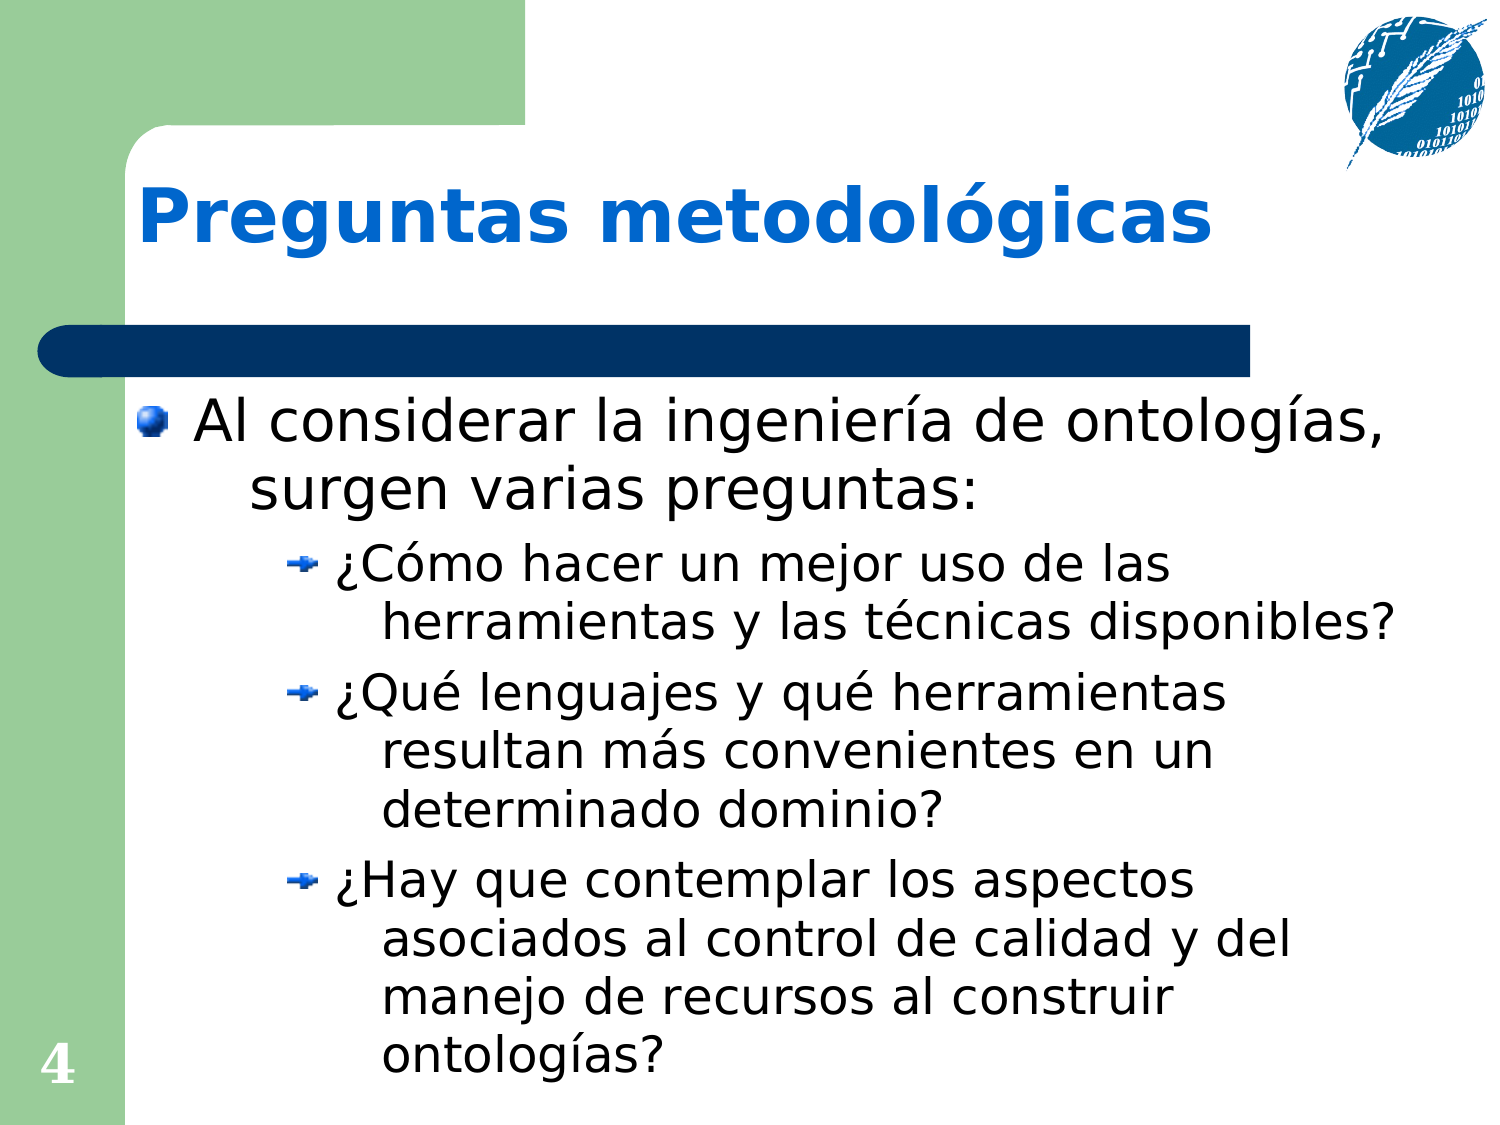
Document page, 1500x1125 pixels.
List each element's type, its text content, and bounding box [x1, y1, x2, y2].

picture [1436, 127, 1450, 136]
picture [1427, 138, 1431, 148]
picture [1433, 139, 1440, 147]
picture [1416, 140, 1425, 149]
picture [1341, 15, 1487, 172]
title Preguntas metodológicas [136, 136, 1414, 301]
list Al considerar la ingeniería de ontologías, surgen varias preguntas: ¿Cómo hacer un mejor uso de las herramientas y las técnicas disponibles? ¿Qué lenguajes y qué herramientas resultan más convenientes en un determinado dominio? ¿Hay que contemplar los aspectos asociados al control de calidad y del manejo de recursos al construir ontologías? [137, 387, 1400, 1045]
